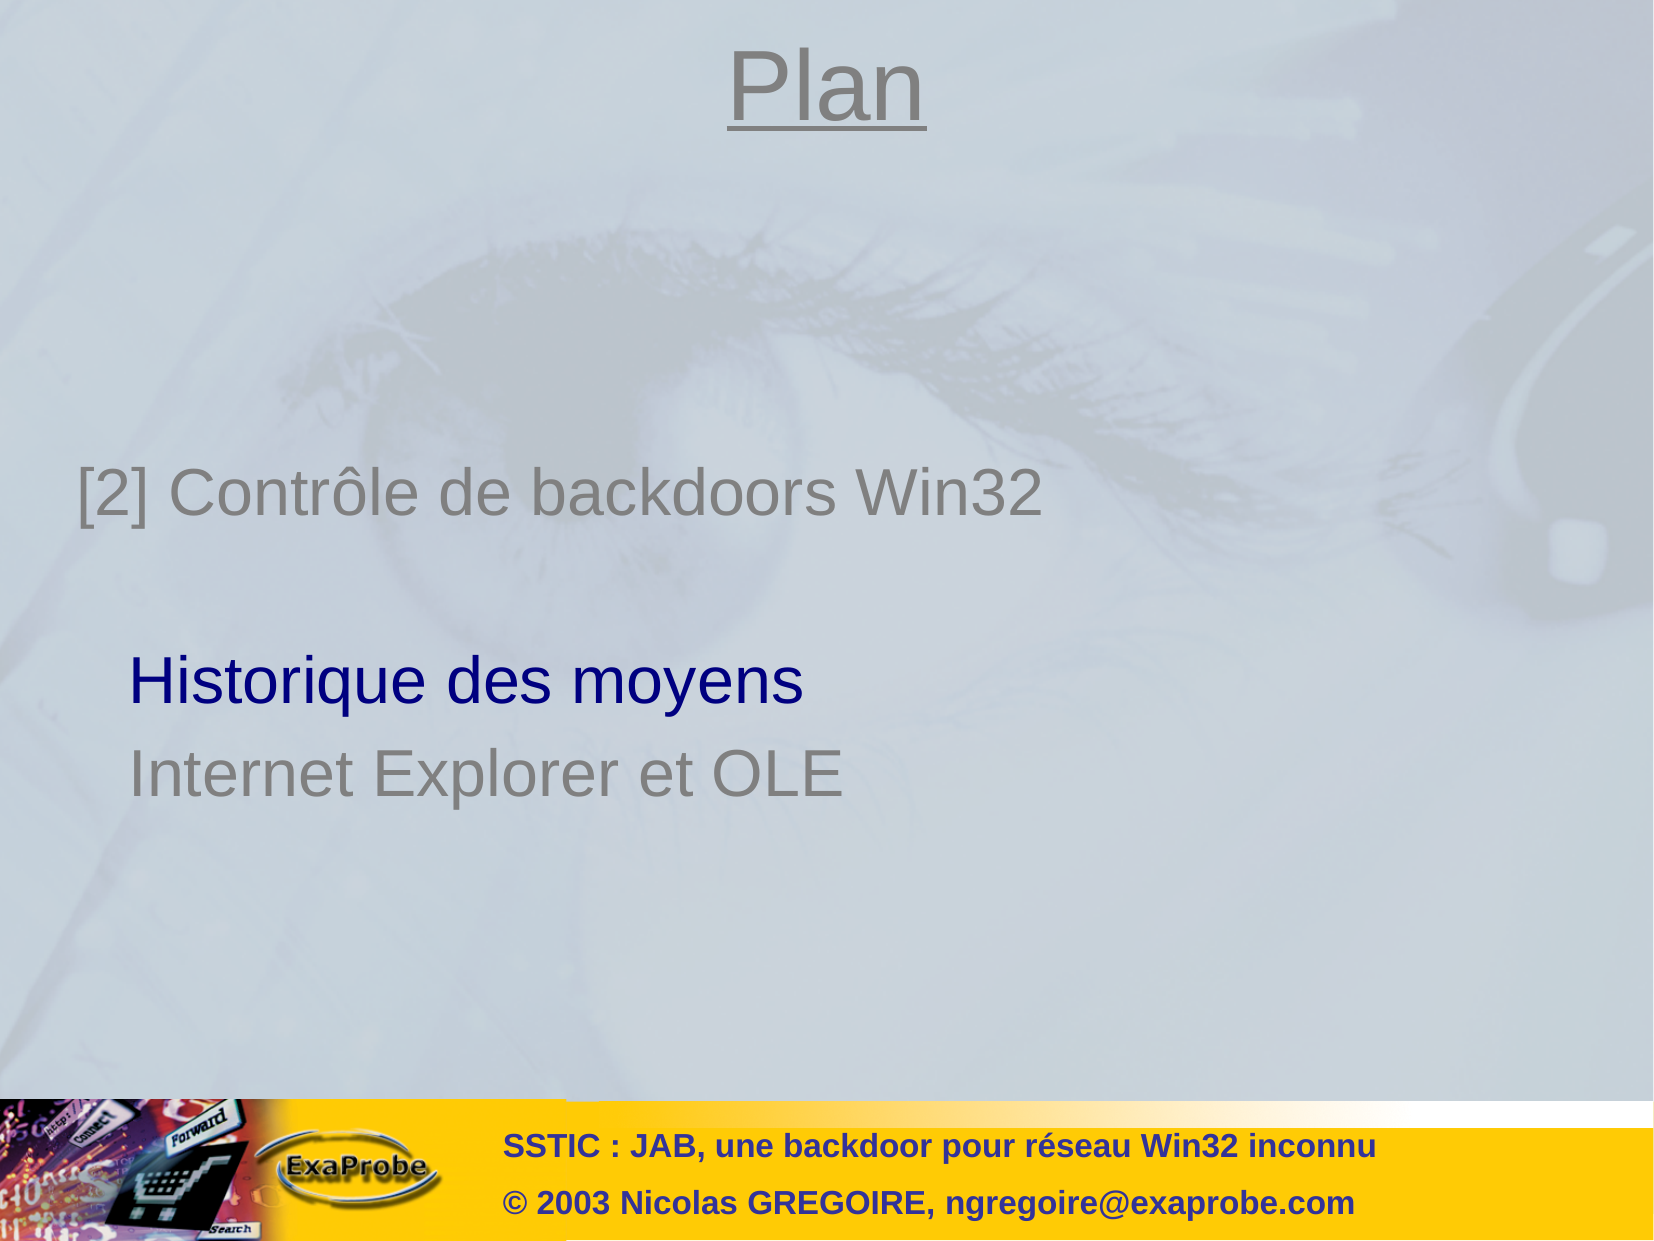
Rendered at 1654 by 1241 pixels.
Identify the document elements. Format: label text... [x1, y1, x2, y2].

title Plan [0, 0, 1654, 167]
subtitle [2] Contrôle de backdoors Win32 Historique des moyens Internet Explorer et OLE [39, 222, 1623, 1041]
